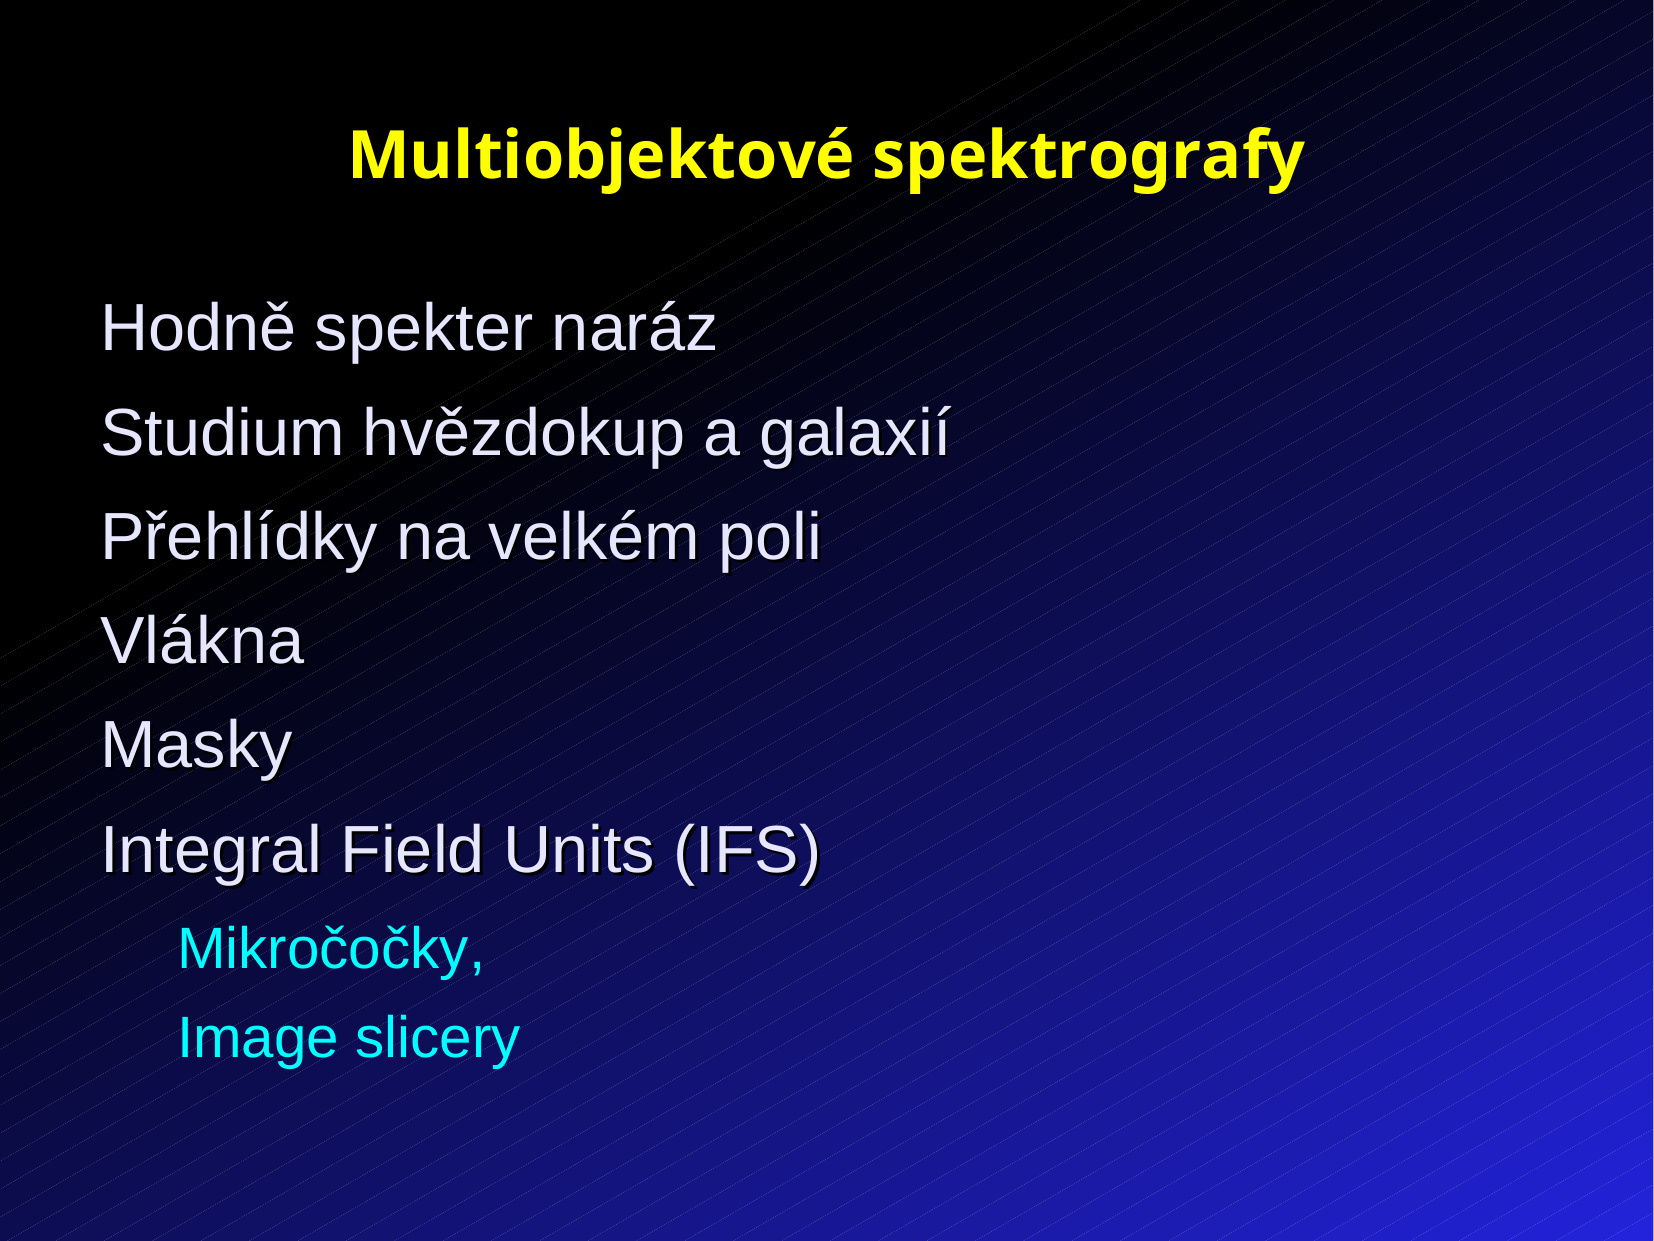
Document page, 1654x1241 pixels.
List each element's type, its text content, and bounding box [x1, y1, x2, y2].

list Hodně spekter naráz Studium hvězdokup a galaxií Přehlídky na velkém poli Vlákna Masky Integral Field Units (IFS) Mikročočky, Image slicery [82, 290, 1571, 1109]
title Multiobjektové spektrografy [82, 49, 1571, 257]
